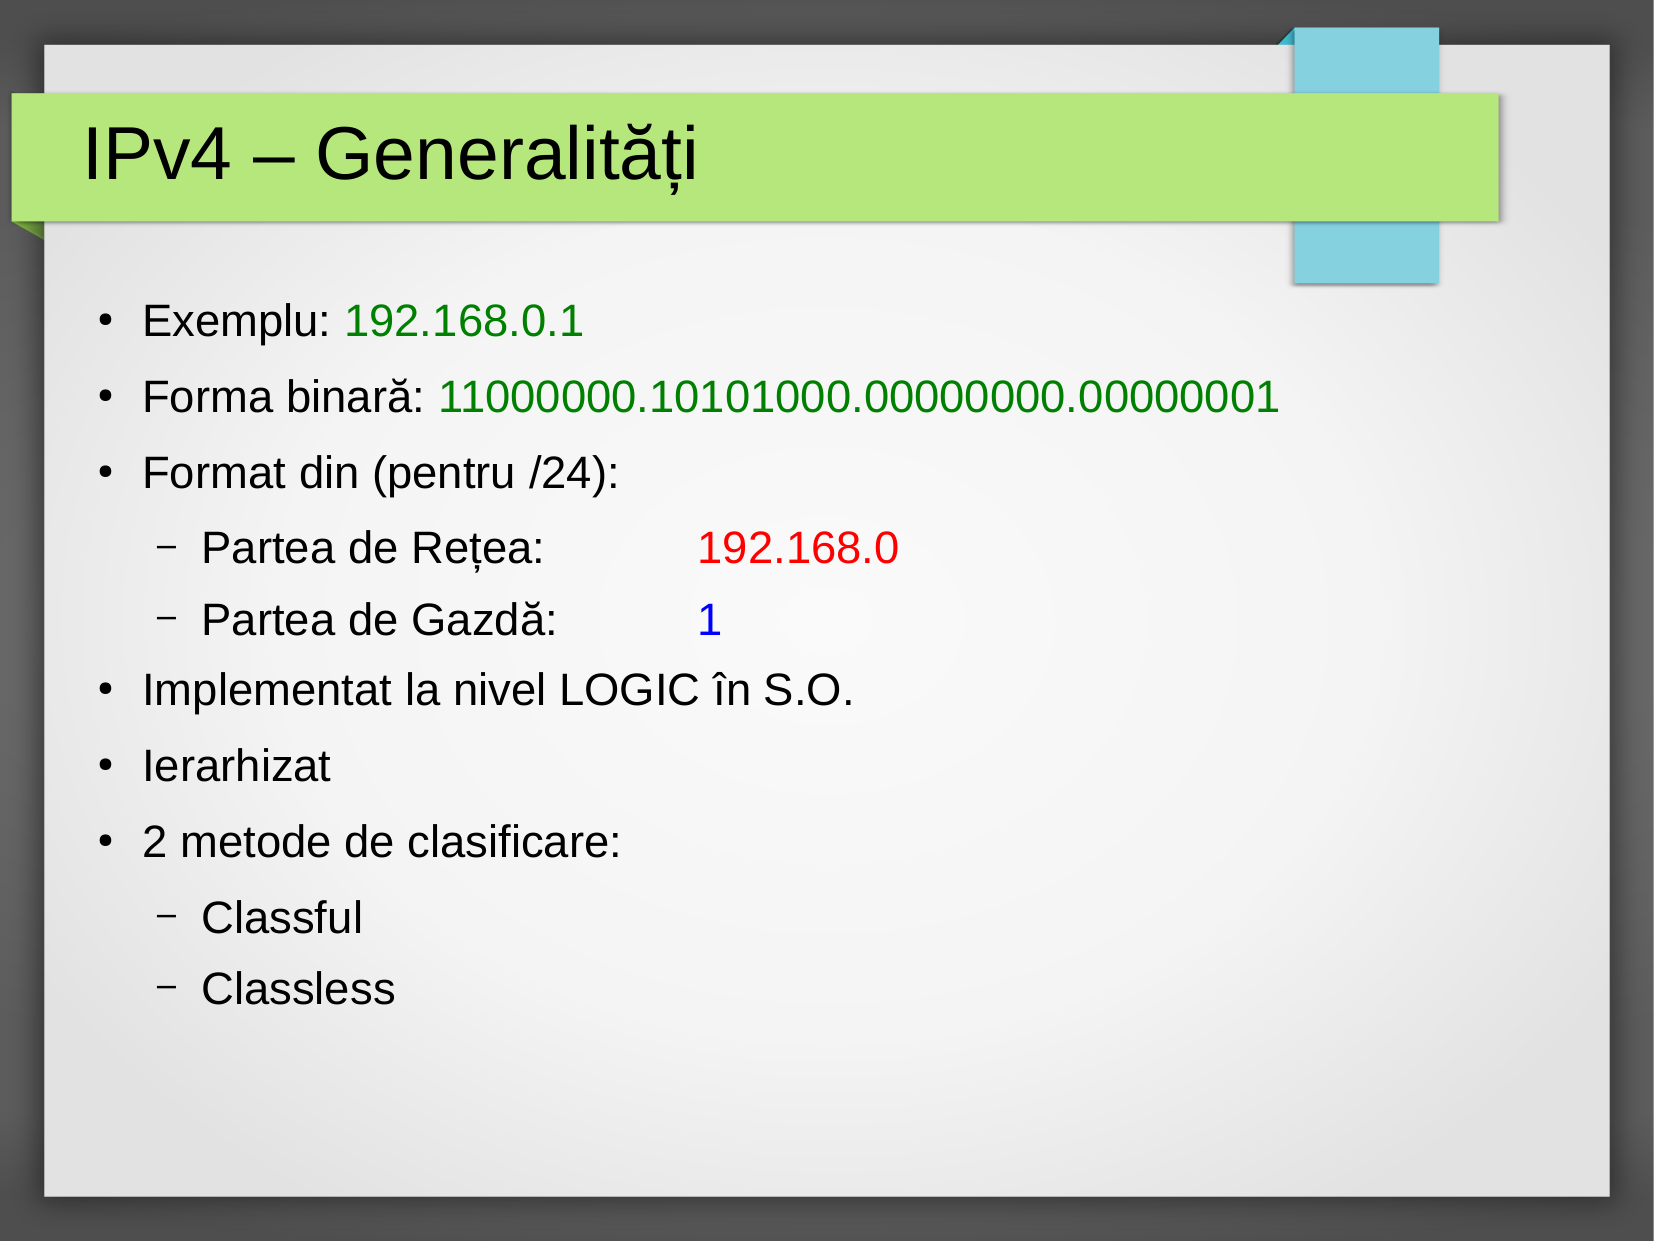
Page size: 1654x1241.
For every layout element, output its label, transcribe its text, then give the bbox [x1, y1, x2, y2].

title IPv4 – Generalități [82, 94, 1264, 213]
picture [0, 0, 1654, 1241]
list Exemplu: 192.168.0.1 Forma binară: 11000000.10101000.00000000.00000001 Format din (pentru /24): Partea de Rețea: 192.168.0 Partea de Gazdă: 1 Implementat la nivel LOGIC în S.O. Ierarhizat 2 metode de clasificare: Classful Classless [82, 295, 1571, 1015]
